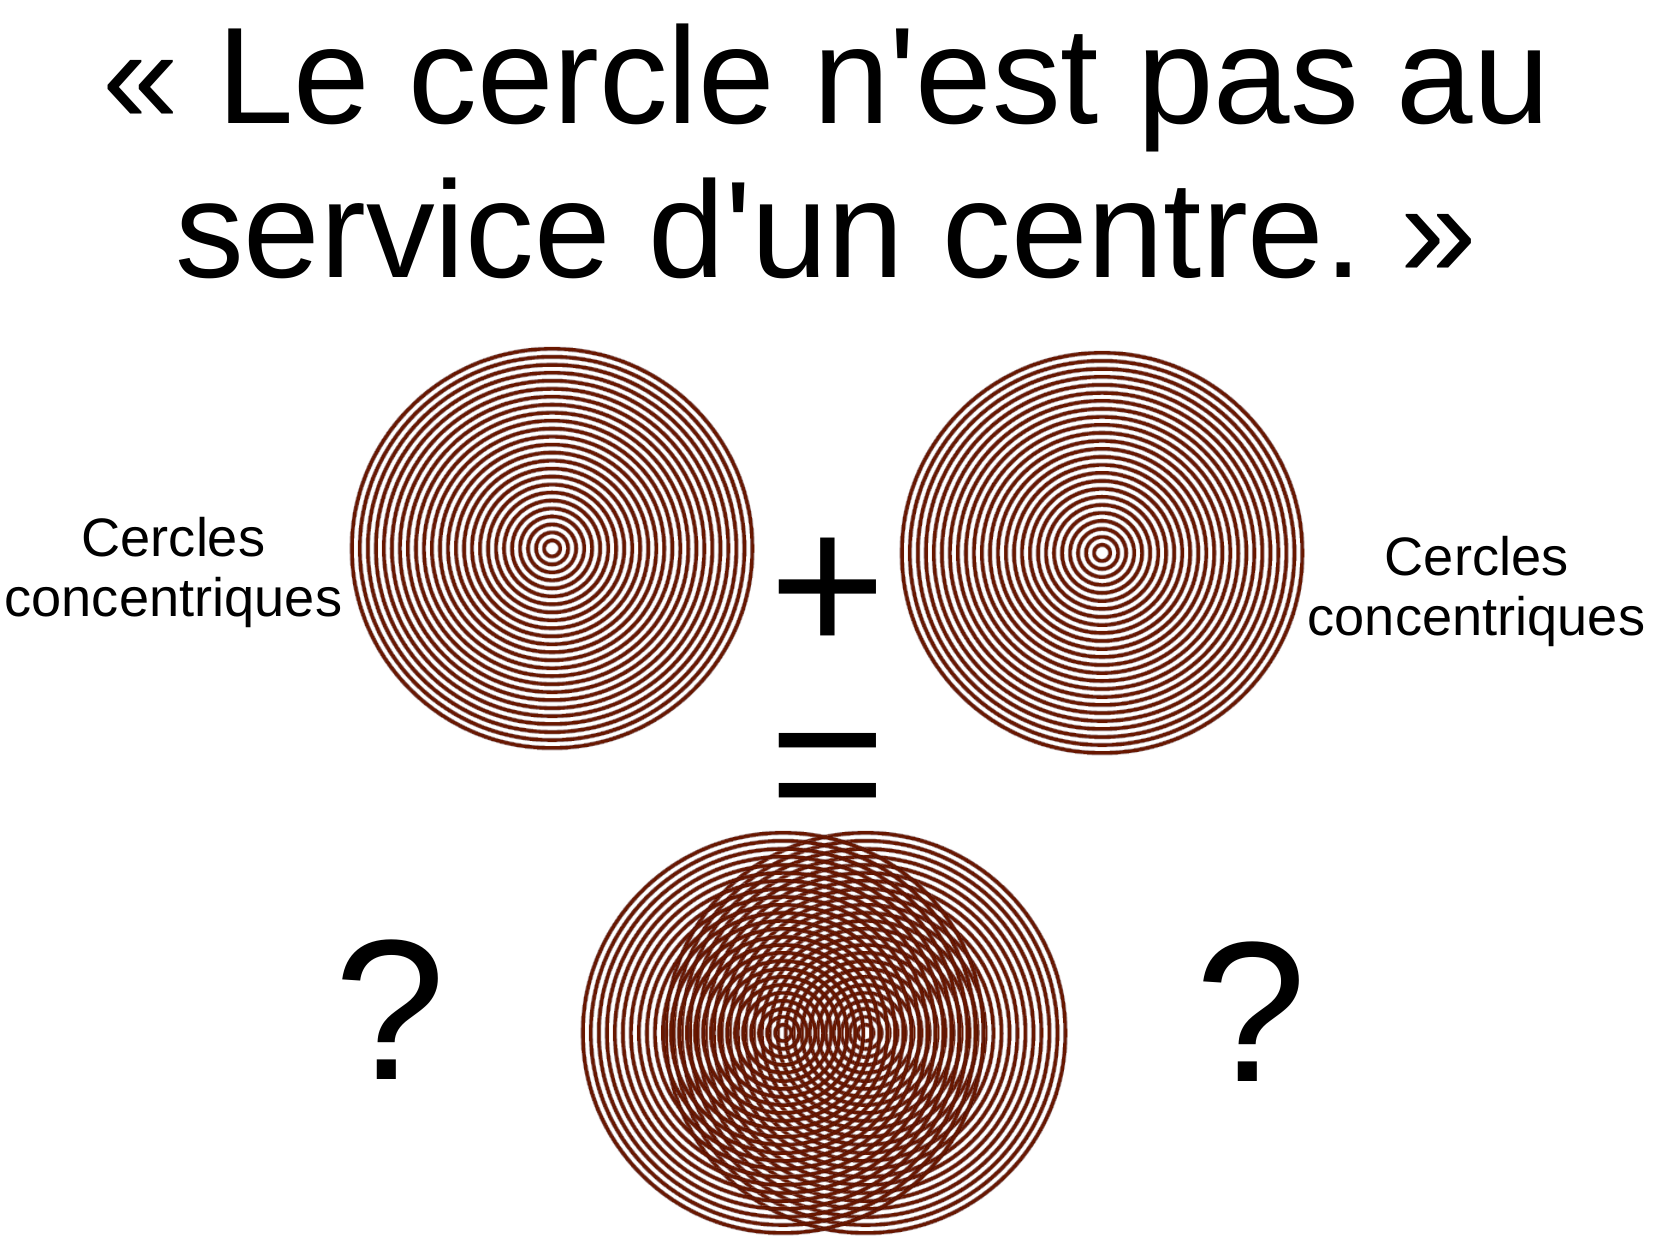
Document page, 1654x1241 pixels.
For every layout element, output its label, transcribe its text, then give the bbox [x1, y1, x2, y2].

picture [578, 826, 1074, 1241]
text_box = [651, 650, 1005, 874]
text_box + [651, 306, 1005, 650]
text_box ? [213, 779, 567, 1241]
title « Le cercle n'est pas au service d'un centre. » [82, 0, 1571, 307]
text_box ? [1074, 781, 1429, 1241]
text_box Cercles concentriques [1300, 306, 1654, 867]
picture [1005, 346, 1300, 763]
subtitle Cercles concentriques [0, 287, 351, 848]
picture [351, 342, 651, 758]
